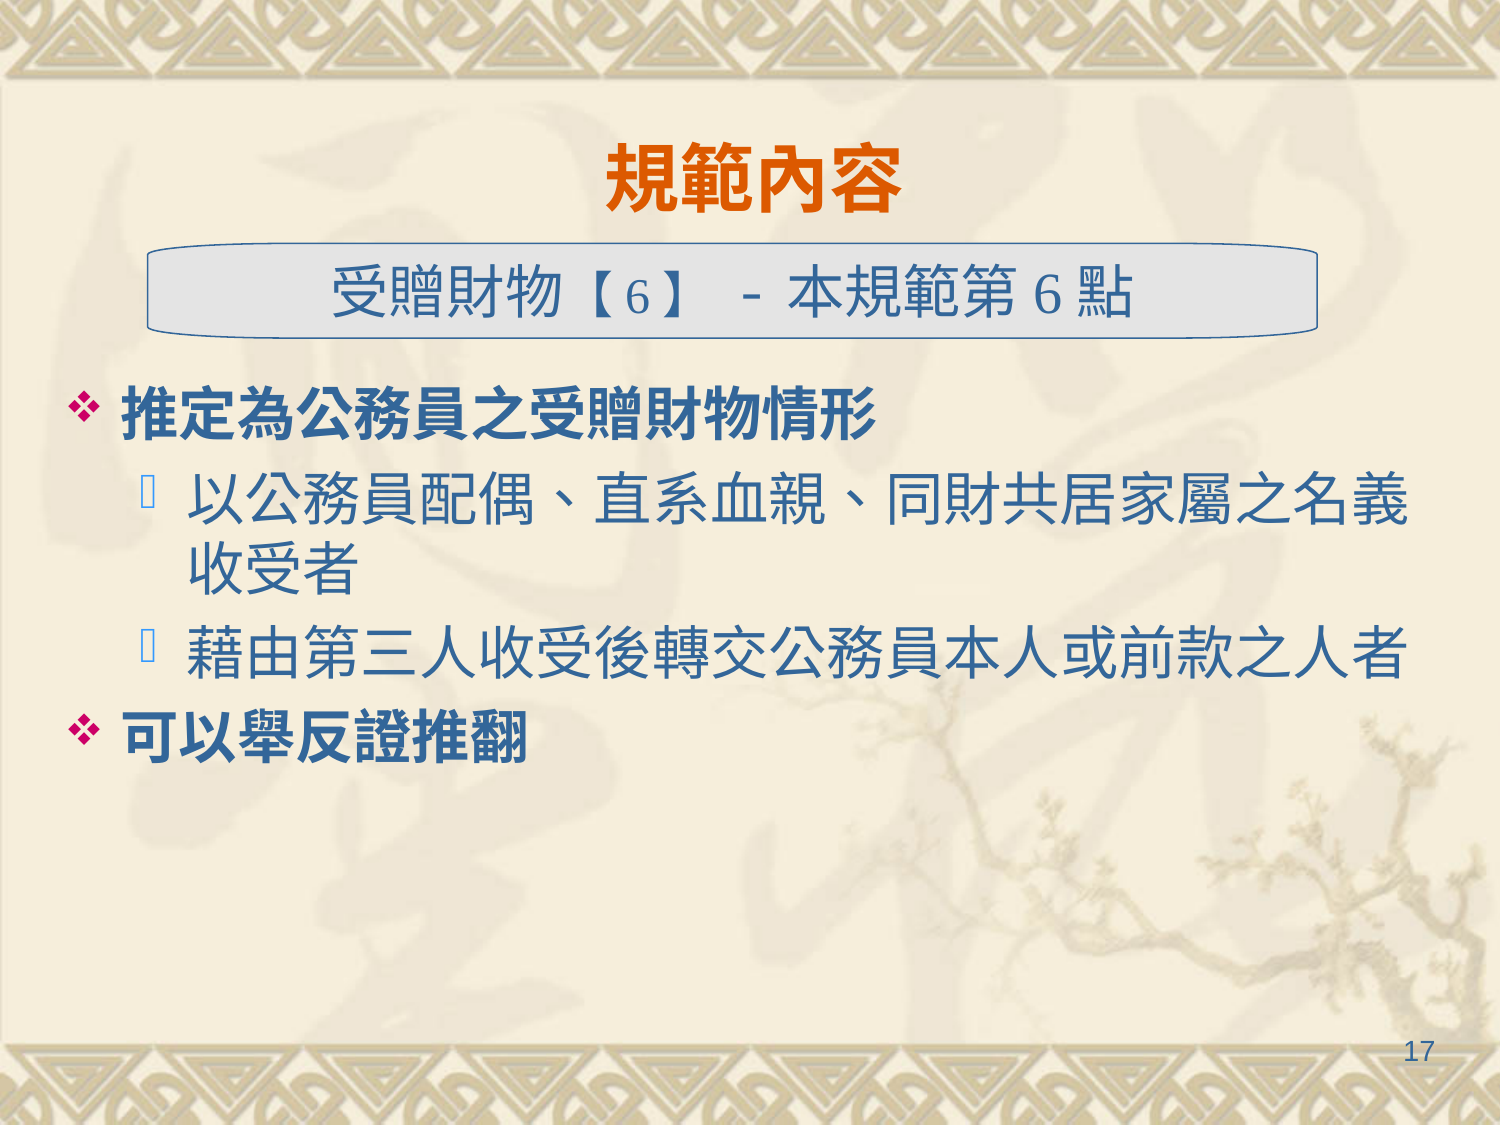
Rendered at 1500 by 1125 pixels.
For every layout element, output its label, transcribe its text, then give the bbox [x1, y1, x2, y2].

text_box <編號> [1074, 1024, 1451, 1103]
picture [0, 0, 1500, 1125]
title 規範內容 [501, 113, 1008, 240]
text_box 受贈財物【6】 -本規範第6點 [147, 243, 1318, 339]
list 推定為公務員之受贈財物情形 以公務員配偶、直系血親、同財共居家屬之名義收受者 藉由第三人收受後轉交公務員本人或前款之人者 可以舉反證推翻 [49, 370, 1451, 1001]
